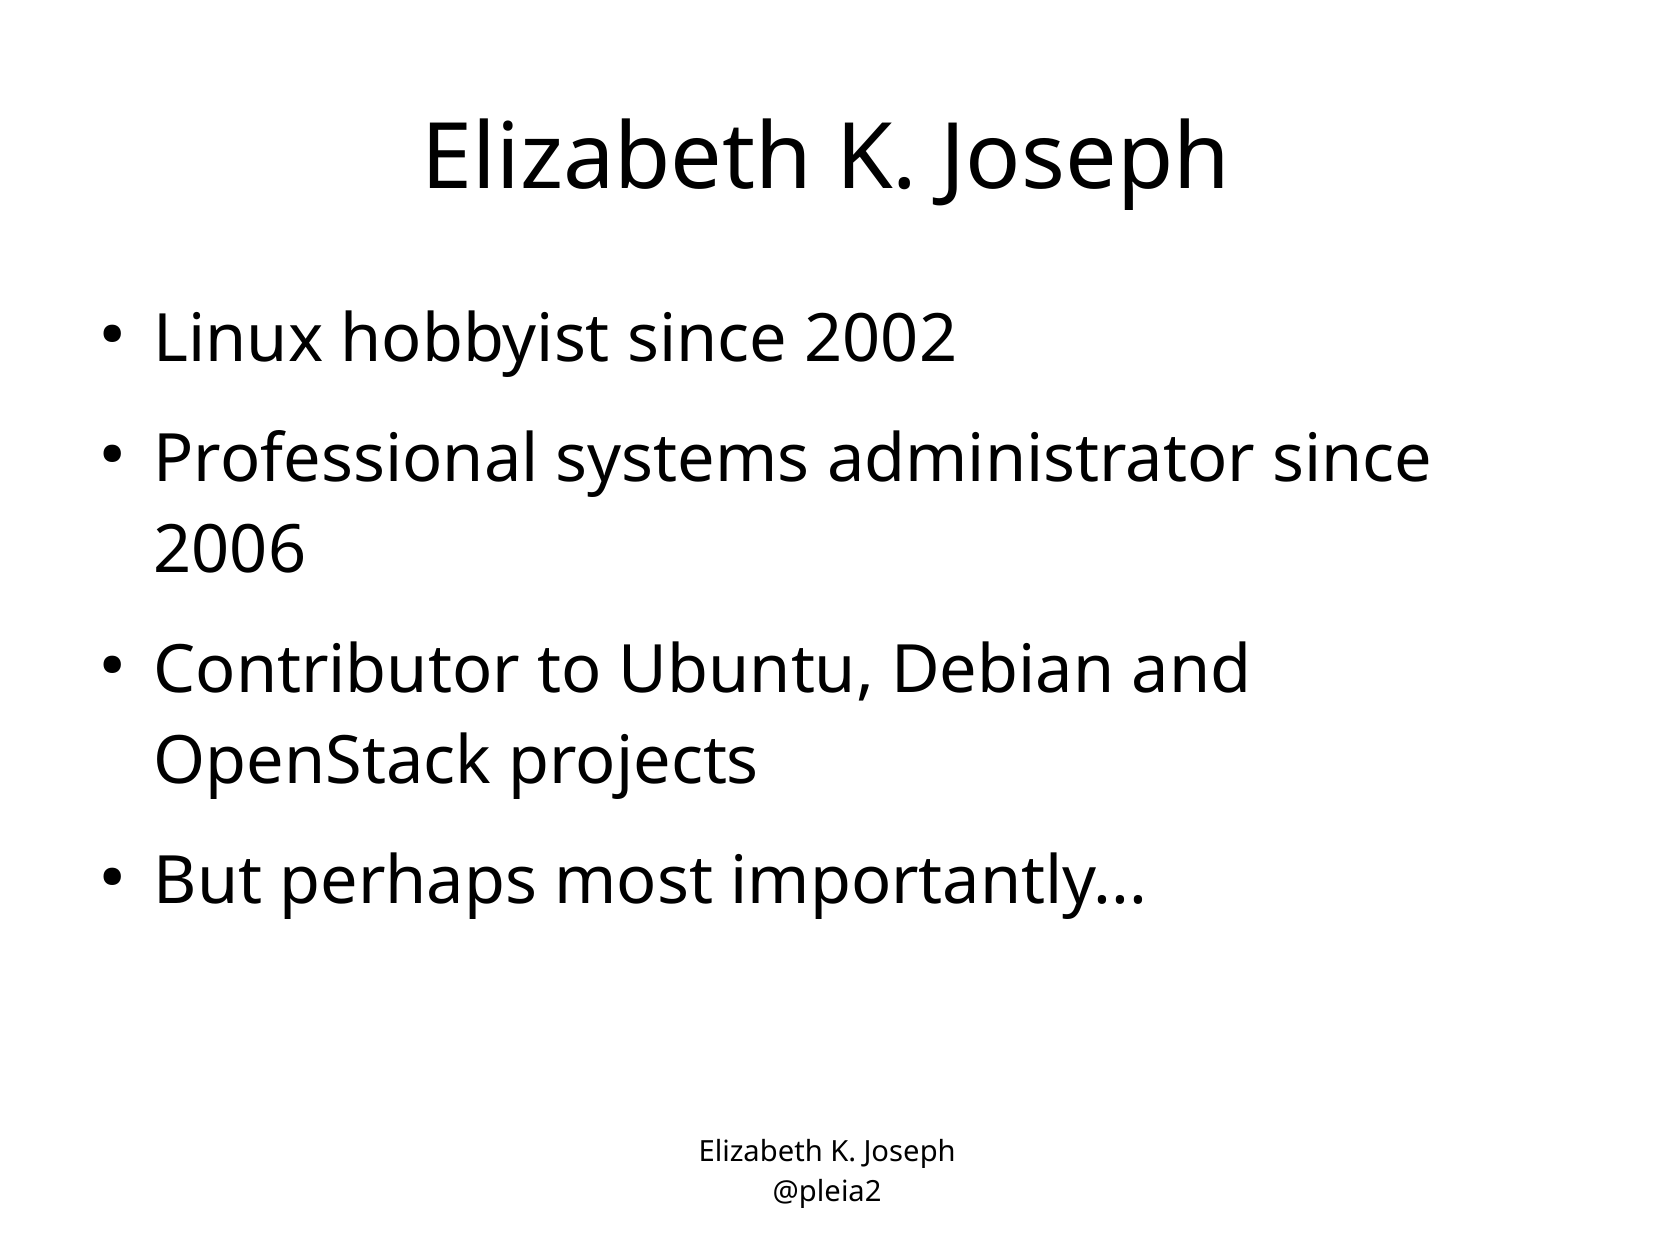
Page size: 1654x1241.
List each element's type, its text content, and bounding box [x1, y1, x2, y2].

list Linux hobbyist since 2002 Professional systems administrator since 2006 Contributor to Ubuntu, Debian and OpenStack projects But perhaps most importantly... [82, 290, 1571, 1010]
title Elizabeth K. Joseph [82, 49, 1571, 257]
